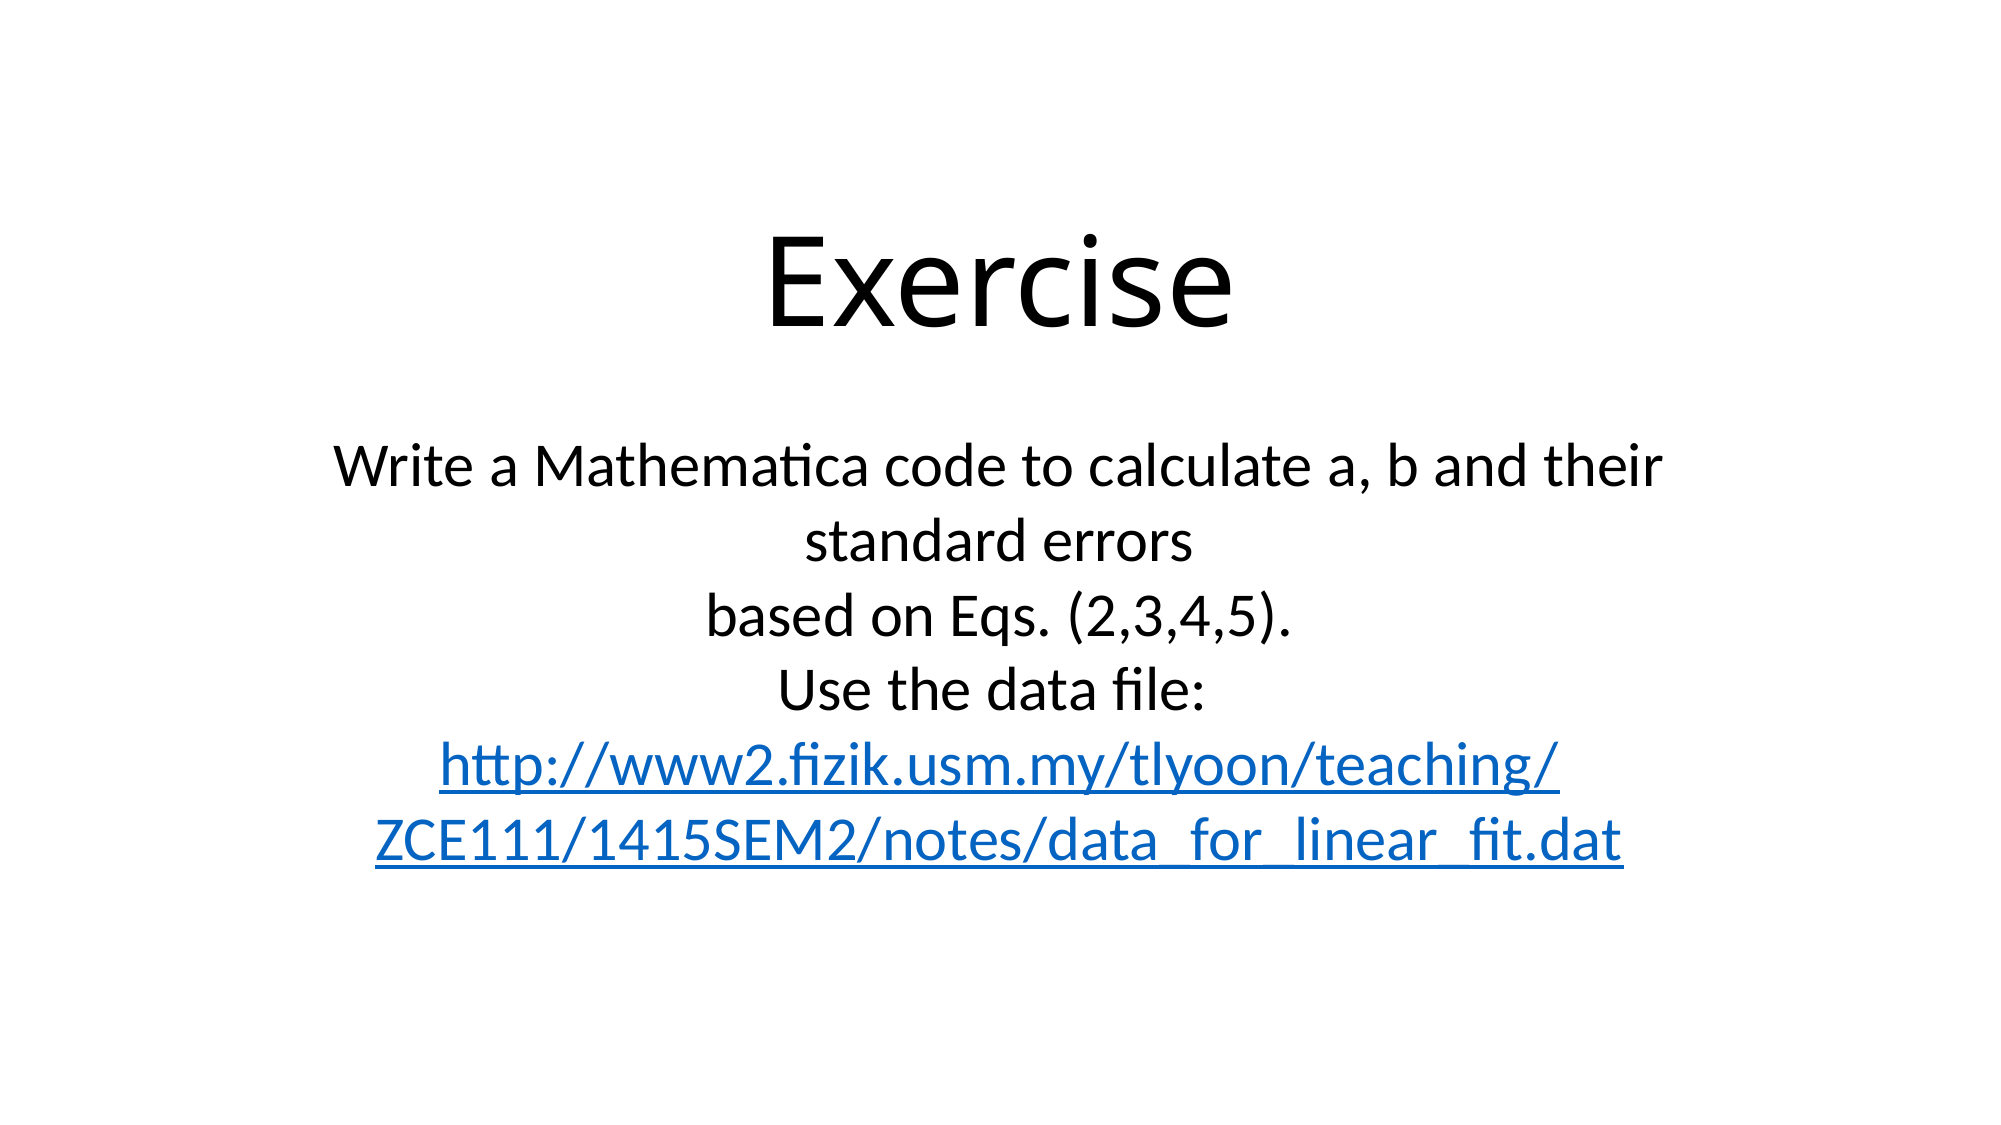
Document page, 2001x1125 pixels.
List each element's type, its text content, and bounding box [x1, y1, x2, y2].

text_box Write a Mathematica code to calculate a, b and their standard errors based on Eqs. (2,3,4,5). Use the data file: http://www2.fizik.usm.my/tlyoon/teaching/ZCE111/1415SEM2/notes/data_for_linear_fit.dat [249, 416, 1750, 862]
text_box Exercise [249, 194, 1750, 371]
